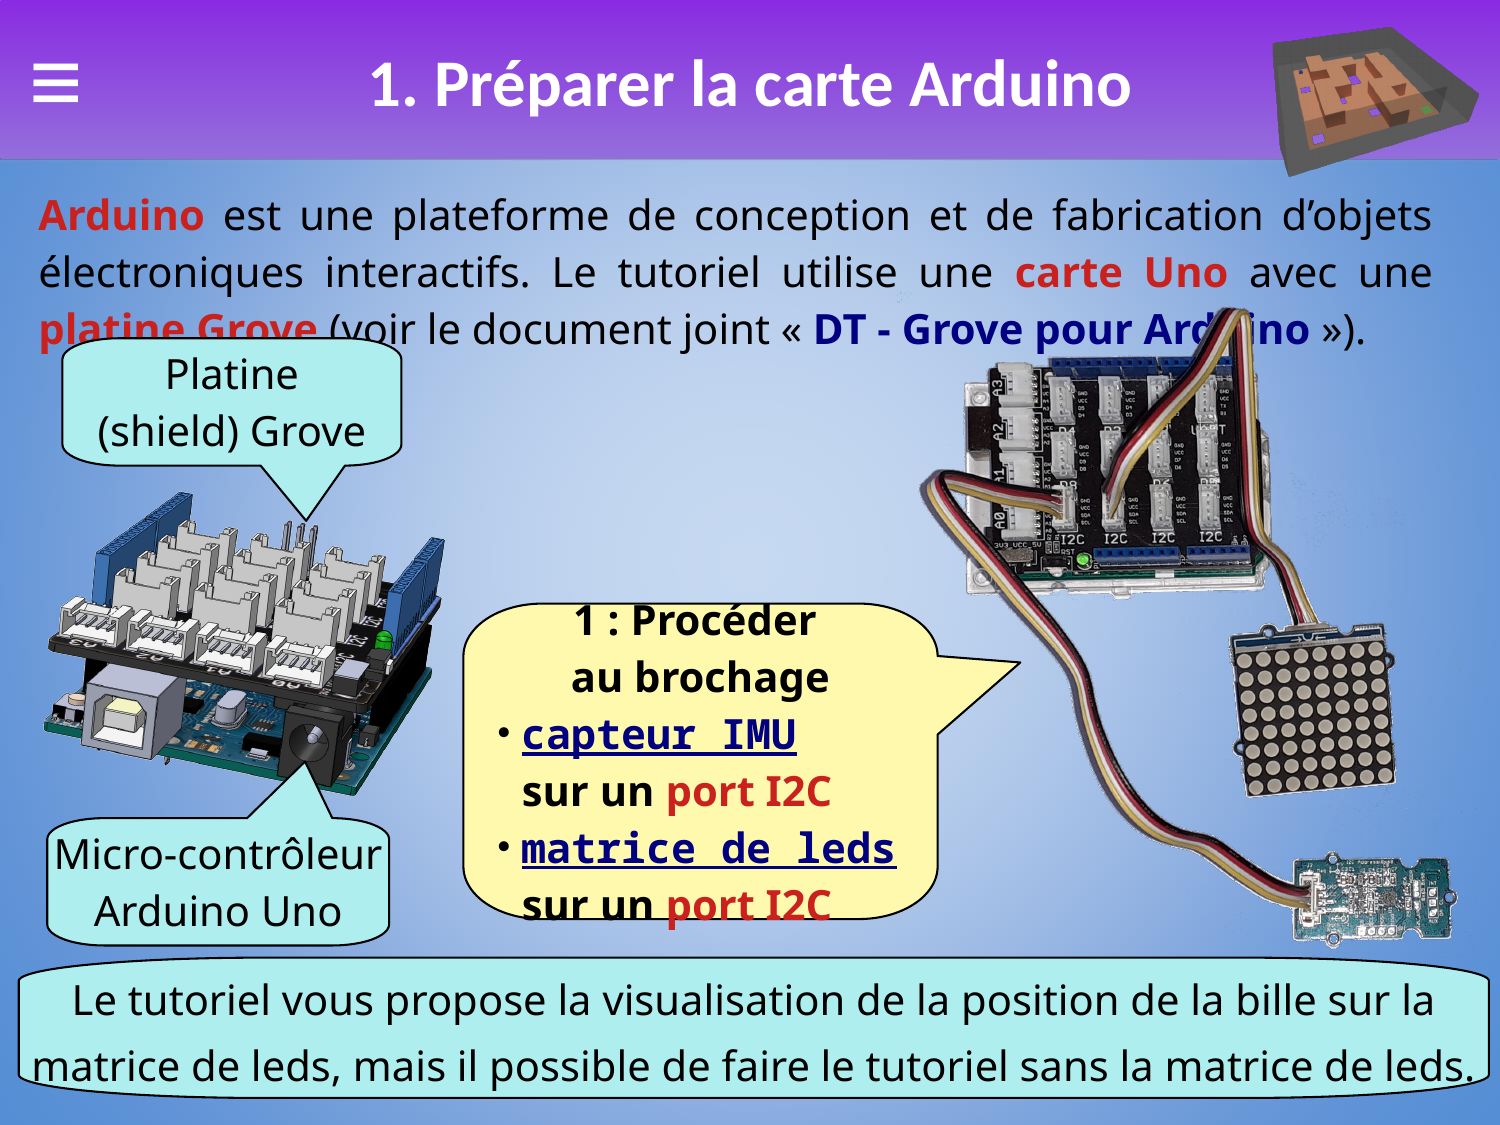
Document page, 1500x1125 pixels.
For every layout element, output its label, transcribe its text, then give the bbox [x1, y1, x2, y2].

picture [0, 27, 1500, 1125]
text_box Le tutoriel vous propose la visualisation de la position de la bille sur la matrice de leds, mais il possible de faire le tutoriel sans la matrice de leds. [18, 957, 1489, 1098]
text_box ≡ [14, 23, 101, 141]
text_box Arduino est une plateforme de conception et de fabrication d’objets électroniques interactifs. Le tutoriel utilise une carte Uno avec une platine Grove (voir le document joint « DT - Grove pour Arduino »). [23, 178, 1448, 319]
text_box 1. Préparer la carte Arduino [0, 0, 1500, 159]
text_box 1 : Procéder au brochage capteur IMU sur un port I2C matrice de leds sur un port I2C [463, 603, 897, 920]
text_box Micro-contrôleur Arduino Uno [47, 761, 390, 946]
text_box Platine (shield) Grove [62, 338, 402, 521]
